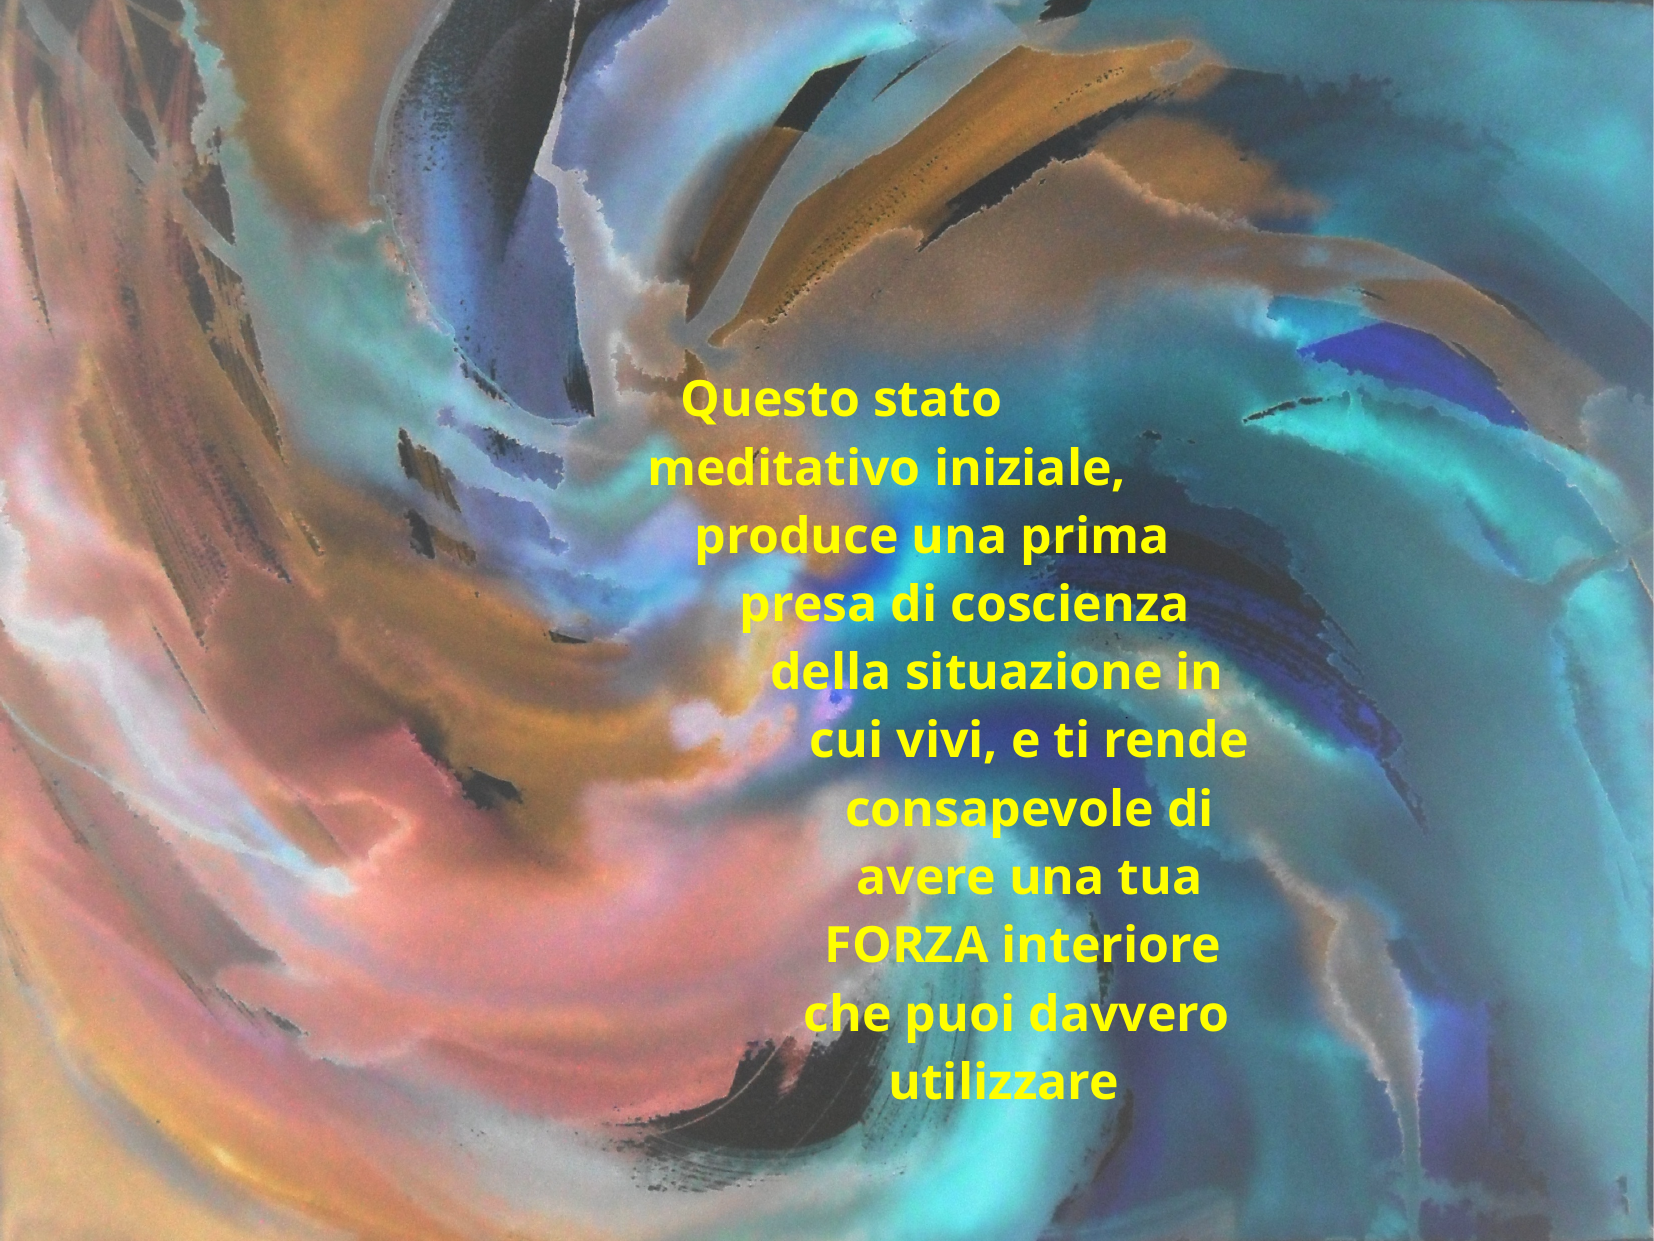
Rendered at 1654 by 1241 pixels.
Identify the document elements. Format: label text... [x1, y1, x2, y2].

title Questo stato meditativo iniziale, produce una prima presa di coscienza della situazione in cui vivi, e ti rende consapevole di avere una tua FORZA interiore che puoi davvero utilizzare [265, 383, 1418, 1094]
picture [0, 0, 1654, 1241]
